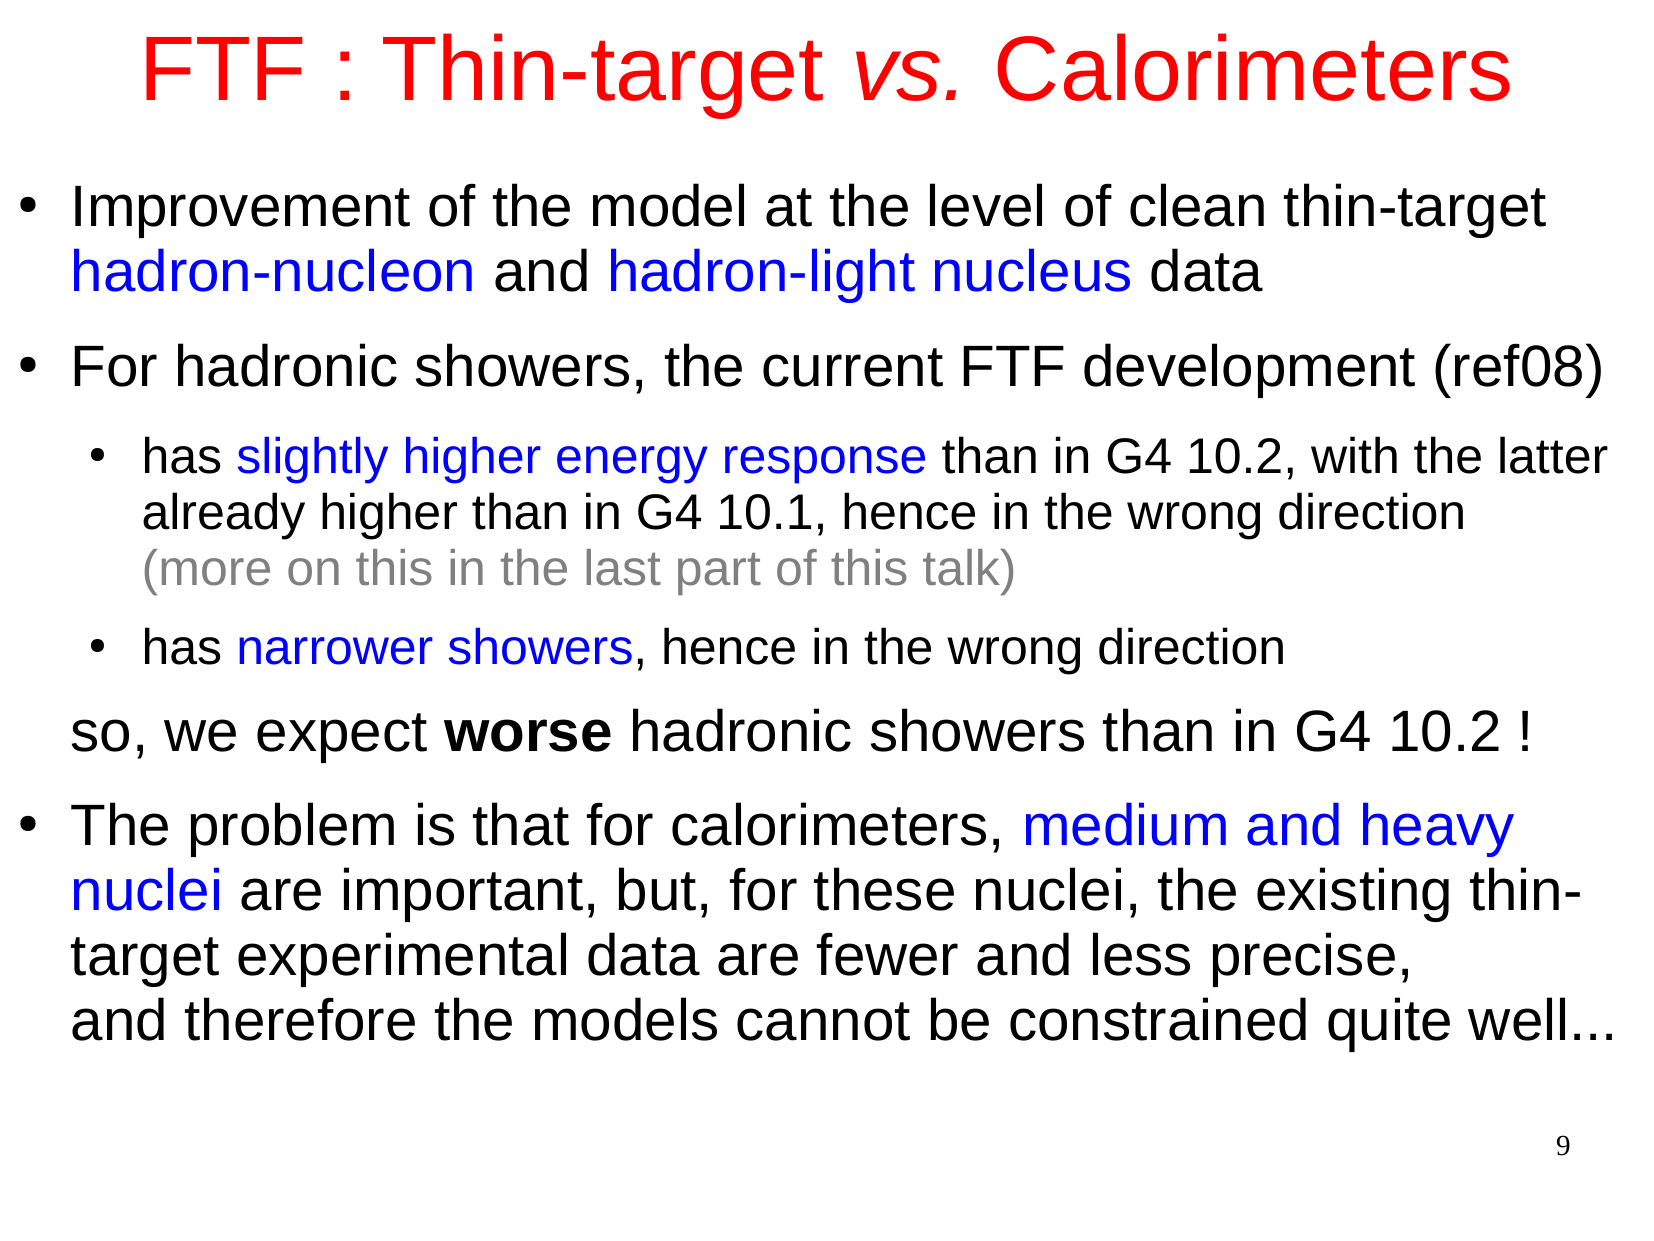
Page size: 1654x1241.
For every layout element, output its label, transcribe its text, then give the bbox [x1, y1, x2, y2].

list Improvement of the model at the level of clean thin-target hadron-nucleon and hadron-light nucleus data For hadronic showers, the current FTF development (ref08) has slightly higher energy response than in G4 10.2, with the latter already higher than in G4 10.1, hence in the wrong direction (more on this in the last part of this talk) has narrower showers, hence in the wrong direction so, we expect worse hadronic showers than in G4 10.2 ! The problem is that for calorimeters, medium and heavy nuclei are important, but, for these nuclei, the existing thin-target experimental data are fewer and less precise, and therefore the models cannot be constrained quite well... [0, 174, 1654, 1201]
title FTF : Thin-target vs. Calorimeters [0, 8, 1654, 129]
